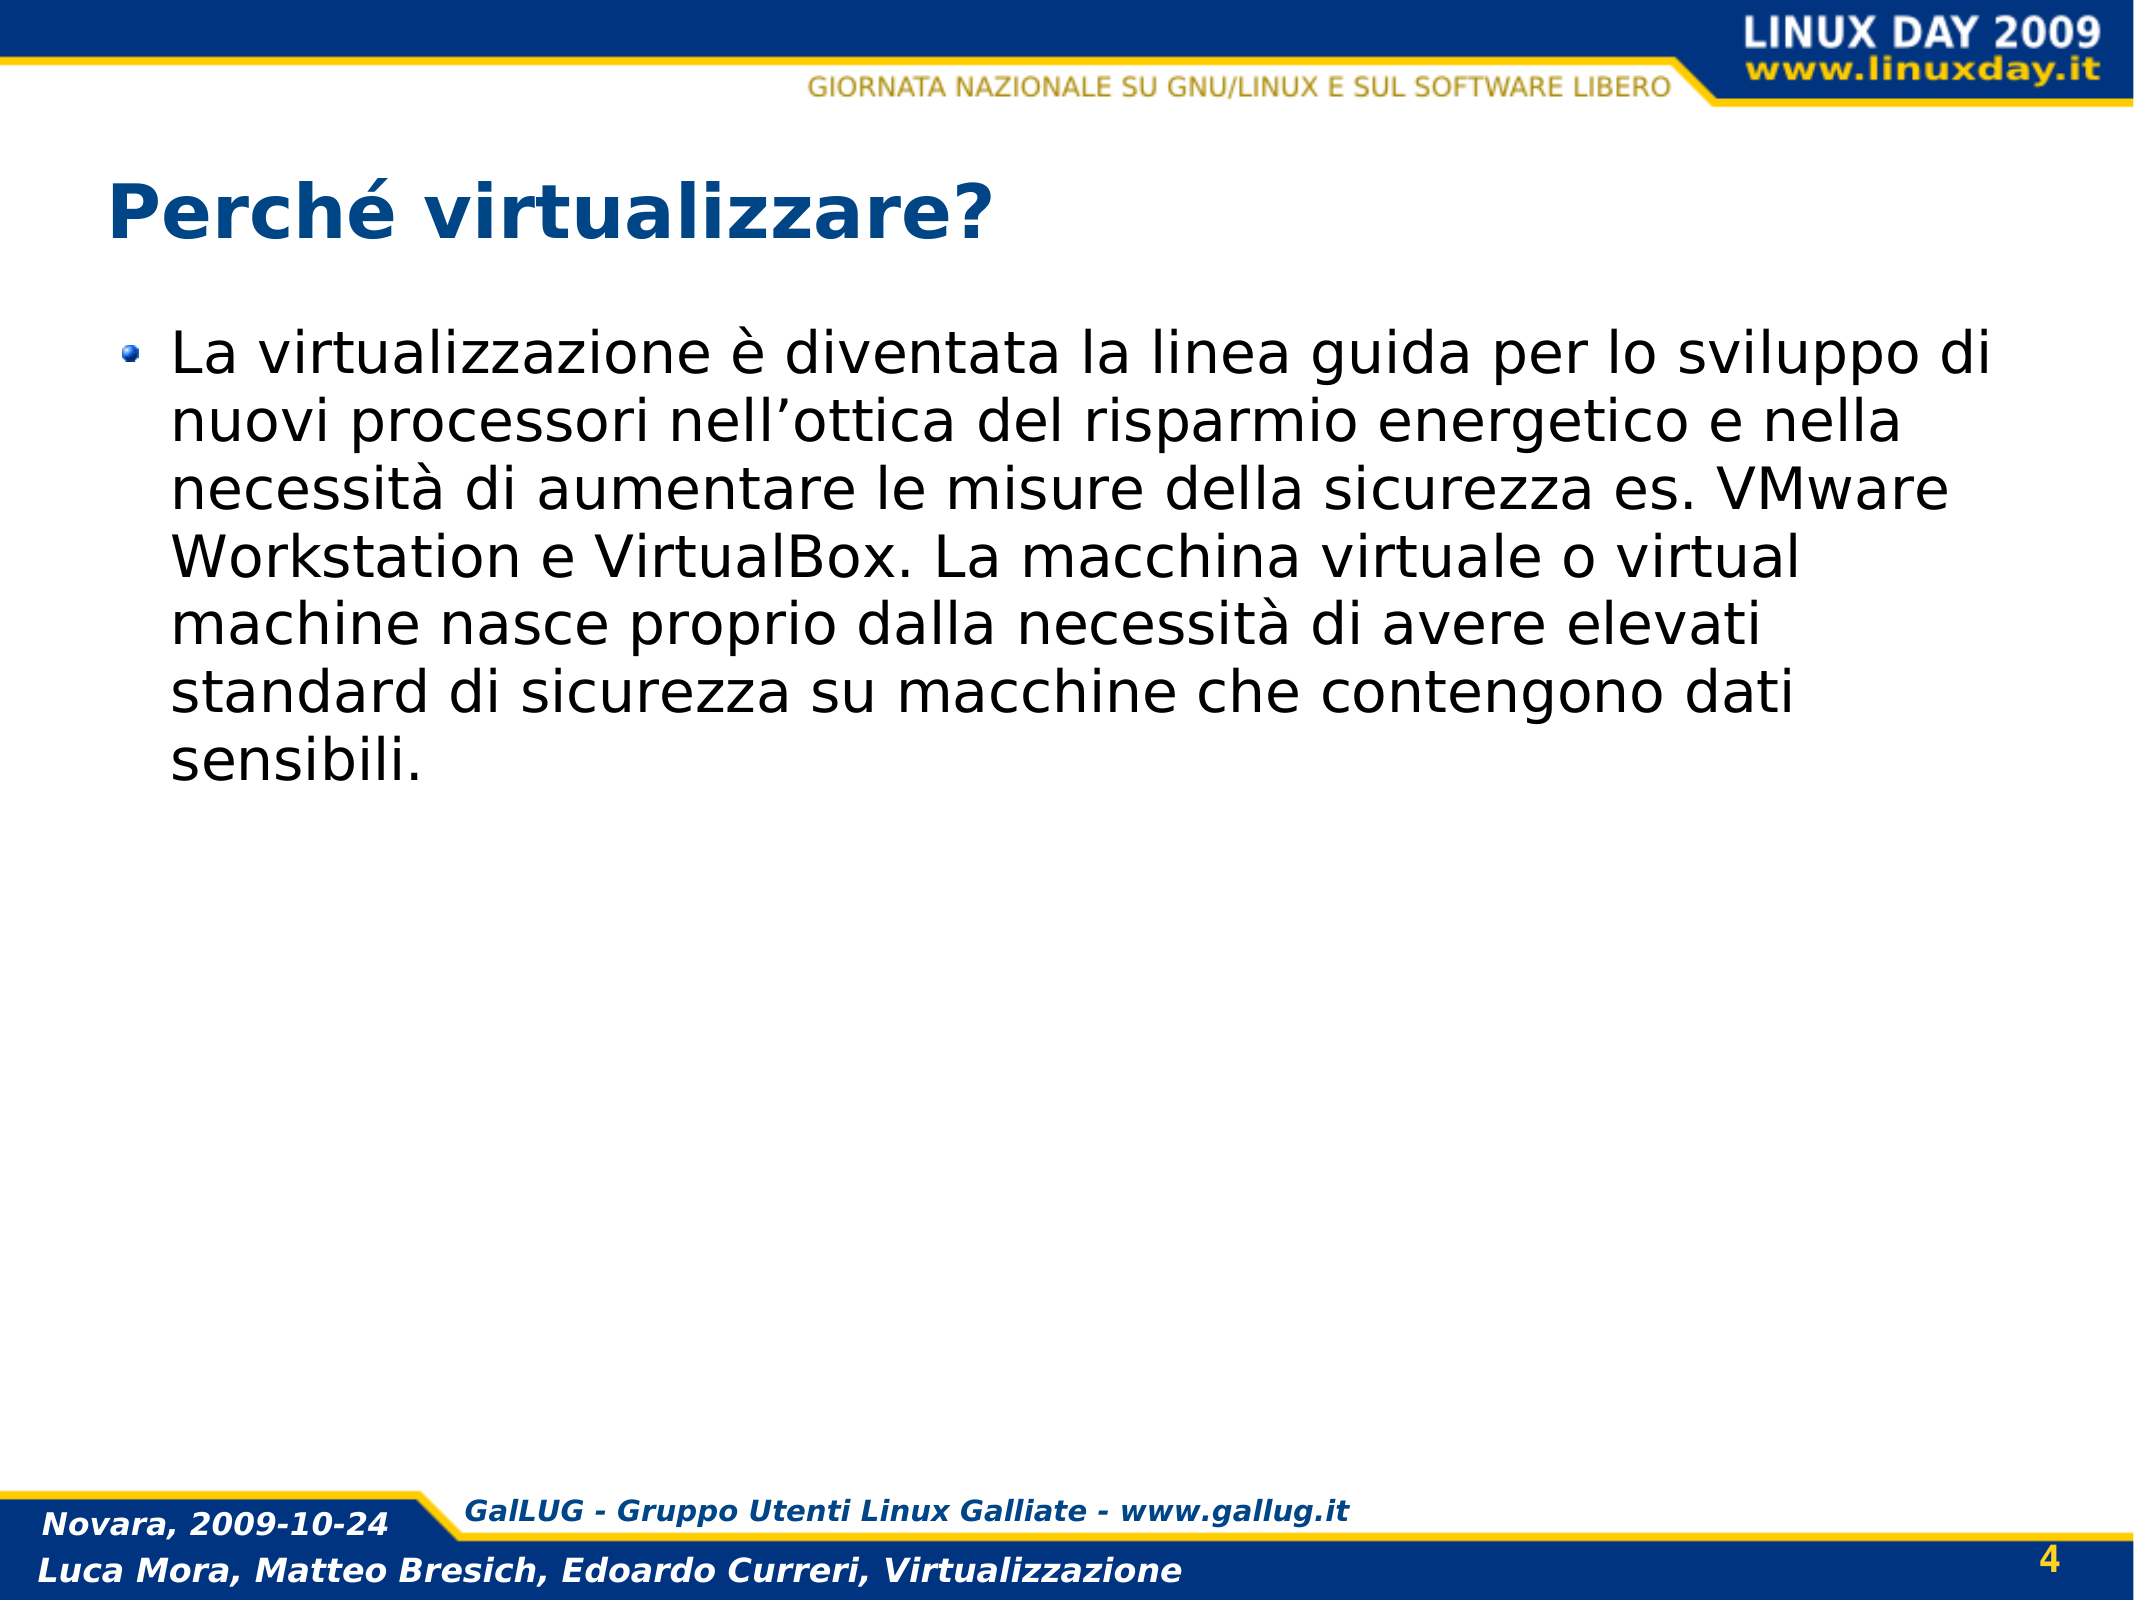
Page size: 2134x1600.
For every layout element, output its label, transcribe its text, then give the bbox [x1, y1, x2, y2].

title Perché virtualizzare? [106, 159, 2080, 267]
picture [0, 0, 2134, 1600]
list La virtualizzazione è diventata la linea guida per lo sviluppo di nuovi processori nell’ottica del risparmio energetico e nella necessità di aumentare le misure della sicurezza es. VMware Workstation e VirtualBox. La macchina virtuale o virtual machine nasce proprio dalla necessità di avere elevati standard di sicurezza su macchine che contengono dati sensibili. [106, 319, 2027, 1441]
